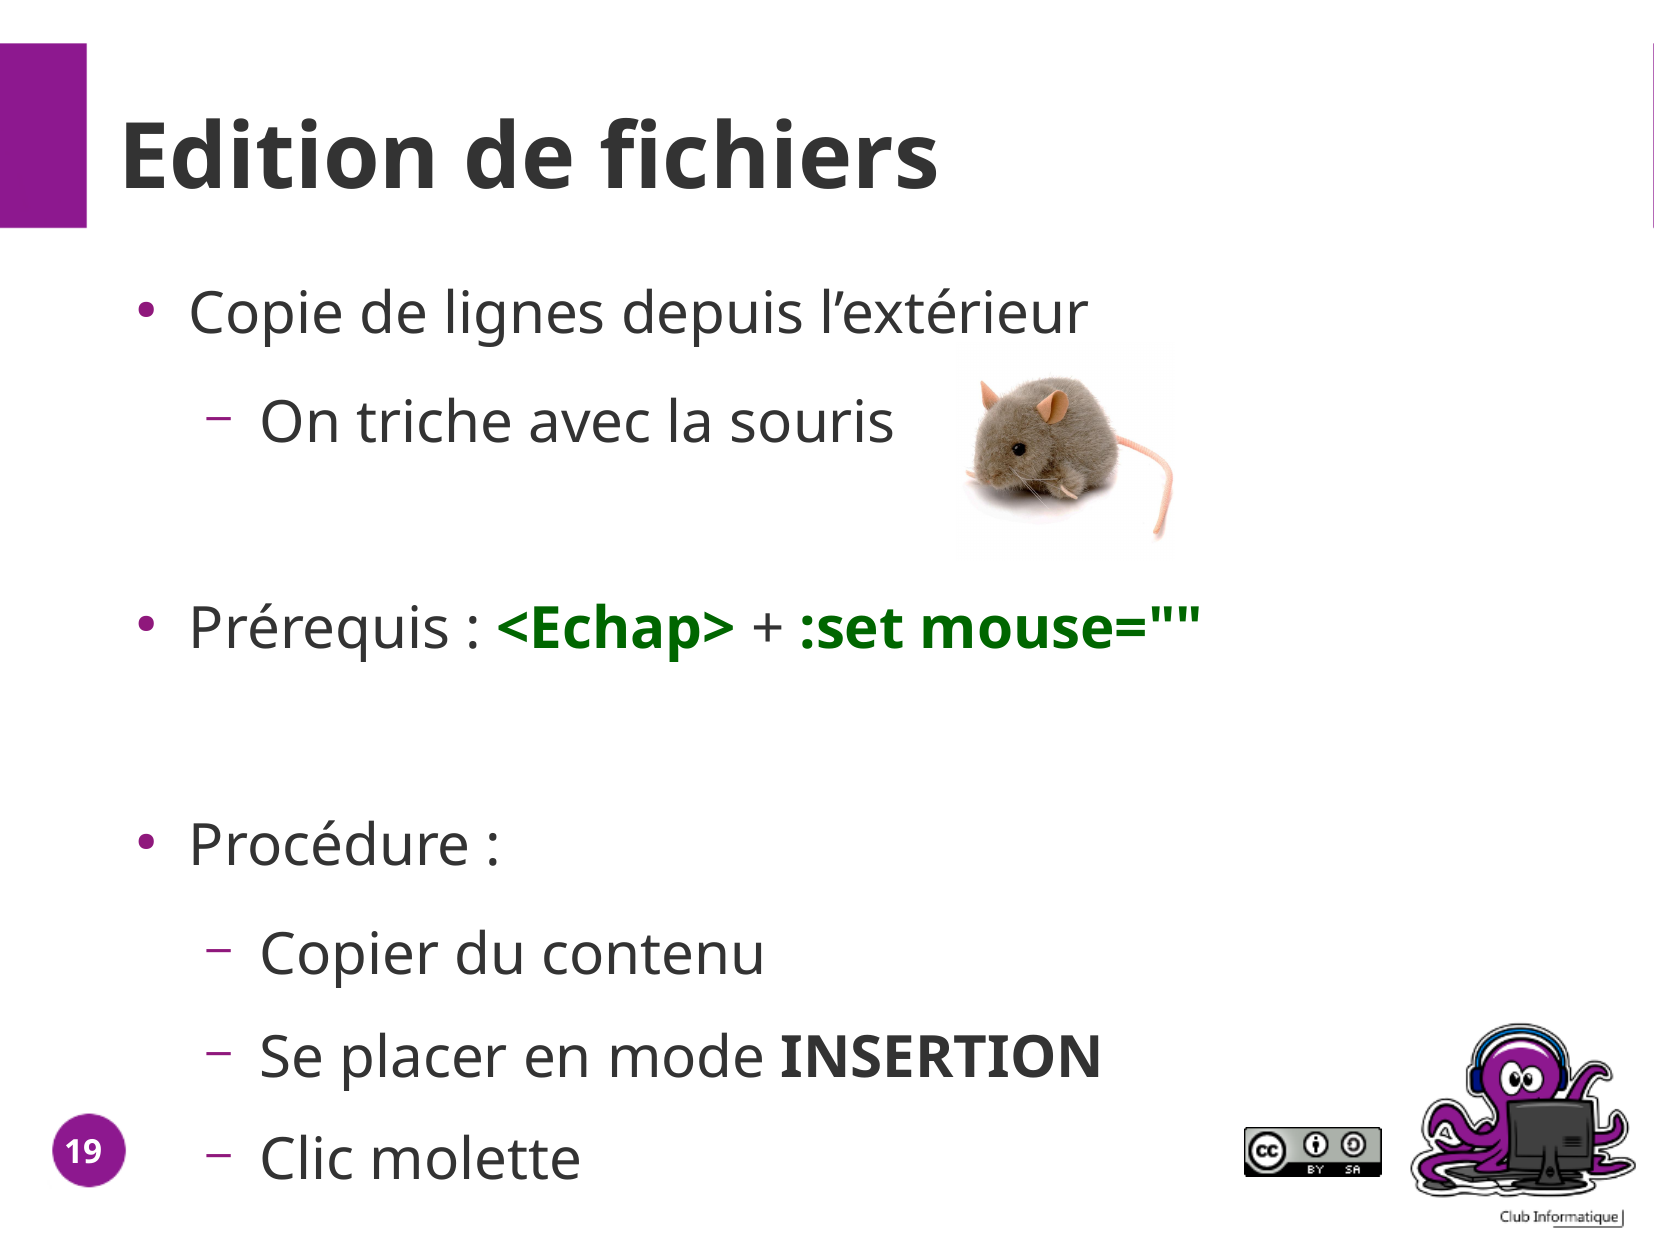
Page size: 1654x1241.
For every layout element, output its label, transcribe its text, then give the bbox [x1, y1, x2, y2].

title Edition de fichiers [118, 49, 1571, 257]
picture [0, 0, 1654, 1241]
list Copie de lignes depuis l’extérieur On triche avec la souris Prérequis : <Echap> + :set mouse="" Procédure : Copier du contenu Se placer en mode INSERTION Clic molette [118, 271, 1536, 991]
